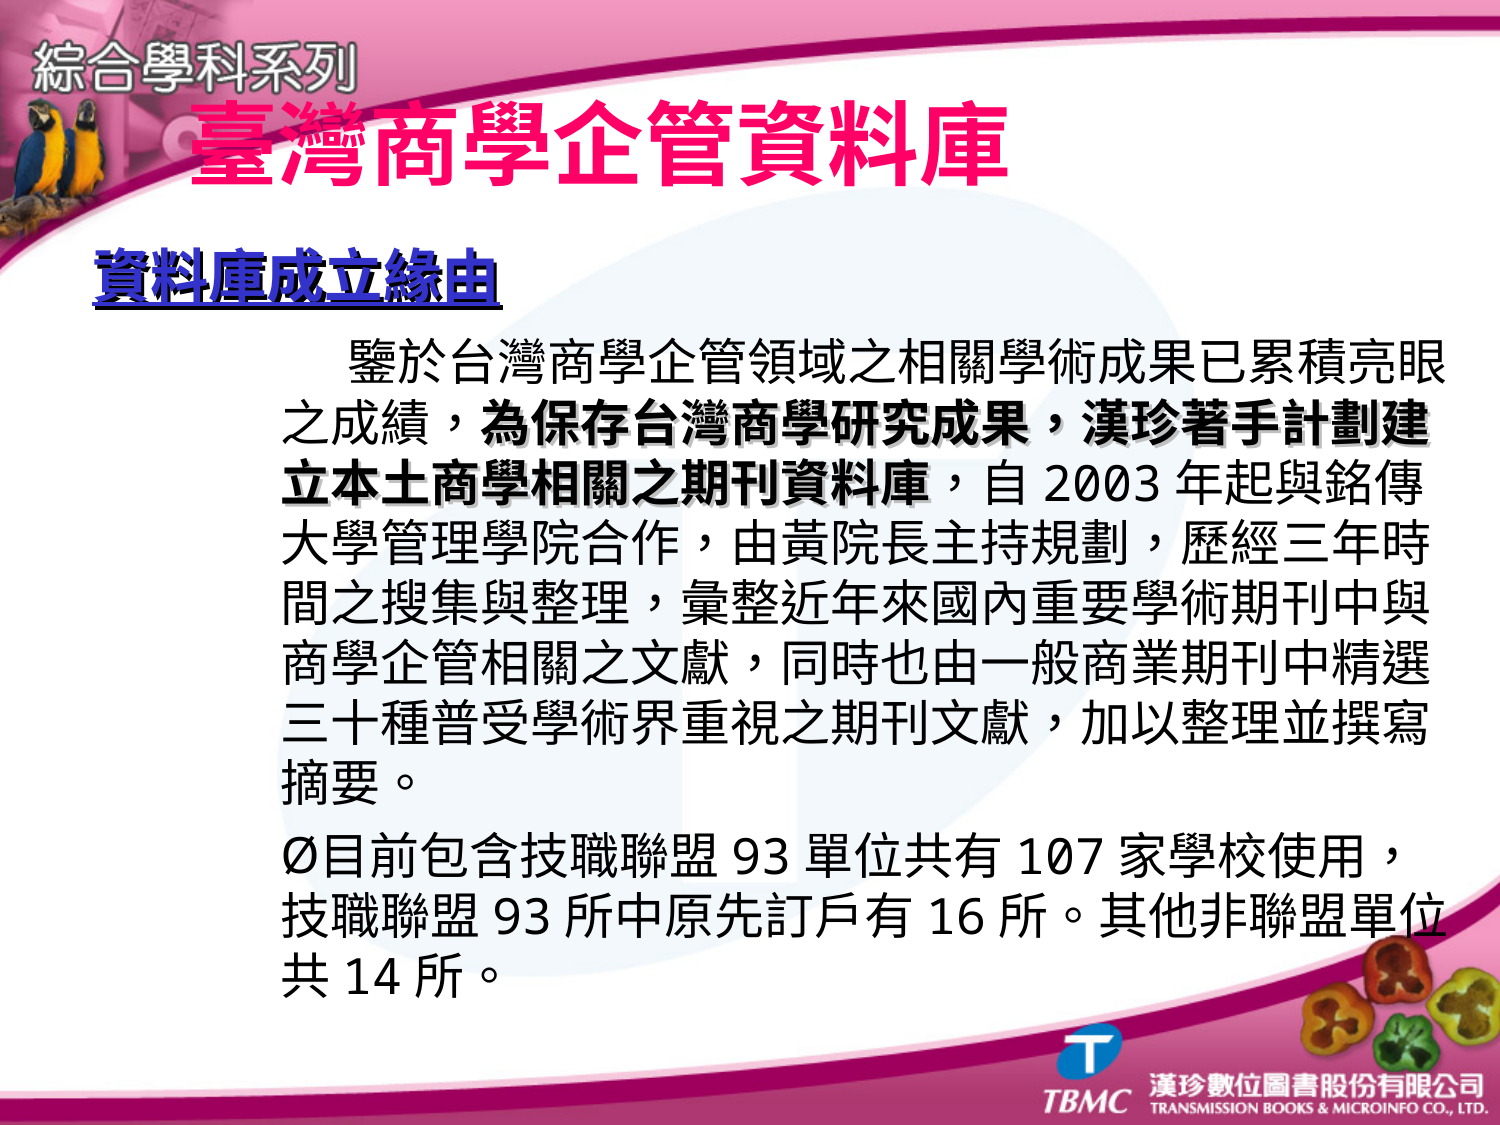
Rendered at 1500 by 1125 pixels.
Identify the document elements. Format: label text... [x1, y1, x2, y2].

text_box 鑒於台灣商學企管領域之相關學術成果已累積亮眼之成績，為保存台灣商學研究成果，漢珍著手計劃建立本土商學相關之期刊資料庫，自2003年起與銘傳大學管理學院合作，由黃院長主持規劃，歷經三年時間之搜集與整理，彙整近年來國內重要學術期刊中與商學企管相關之文獻，同時也由一般商業期刊中精選三十種普受學術界重視之期刊文獻，加以整理並撰寫摘要。 目前包含技職聯盟93單位共有107家學校使用，技職聯盟93所中原先訂戶有16所。其他非聯盟單位共14所。 [266, 314, 1466, 1012]
title 臺灣商學企管資料庫 [171, 54, 1447, 229]
text_box 資料庫成立緣由 [76, 231, 516, 317]
